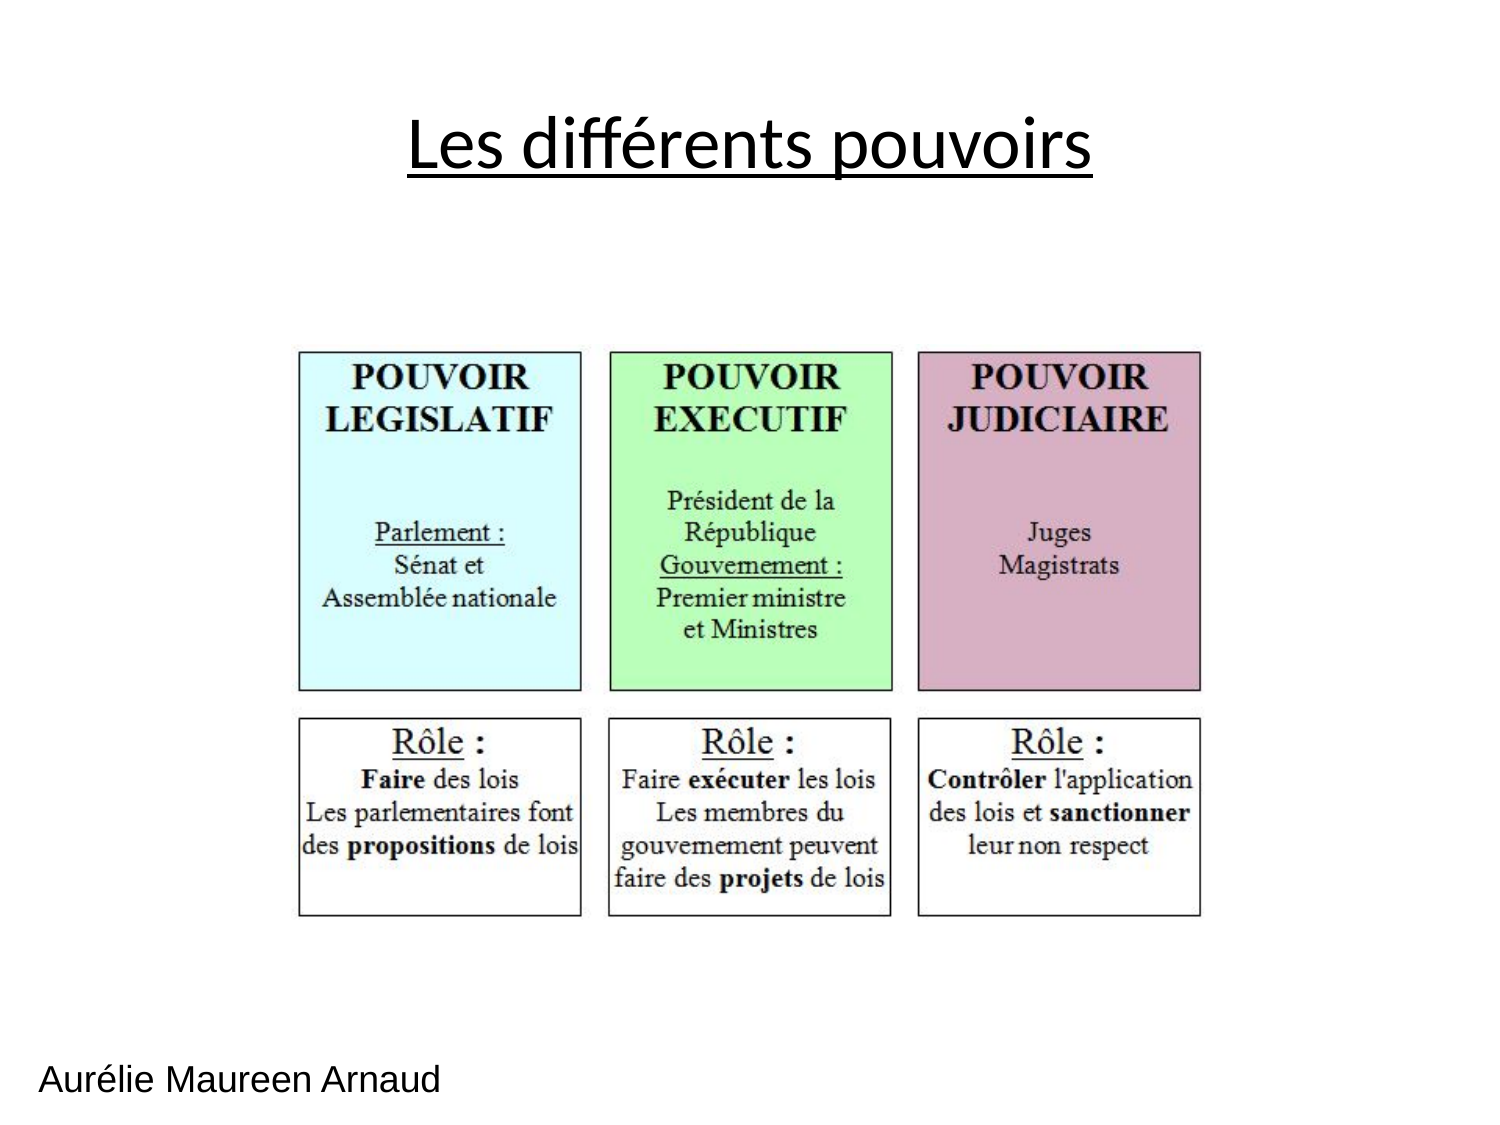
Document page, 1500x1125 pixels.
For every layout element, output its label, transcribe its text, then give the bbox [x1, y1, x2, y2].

picture [291, 344, 1209, 923]
text_box Aurélie Maureen Arnaud [23, 1051, 697, 1108]
title Les différents pouvoirs [75, 45, 1425, 233]
